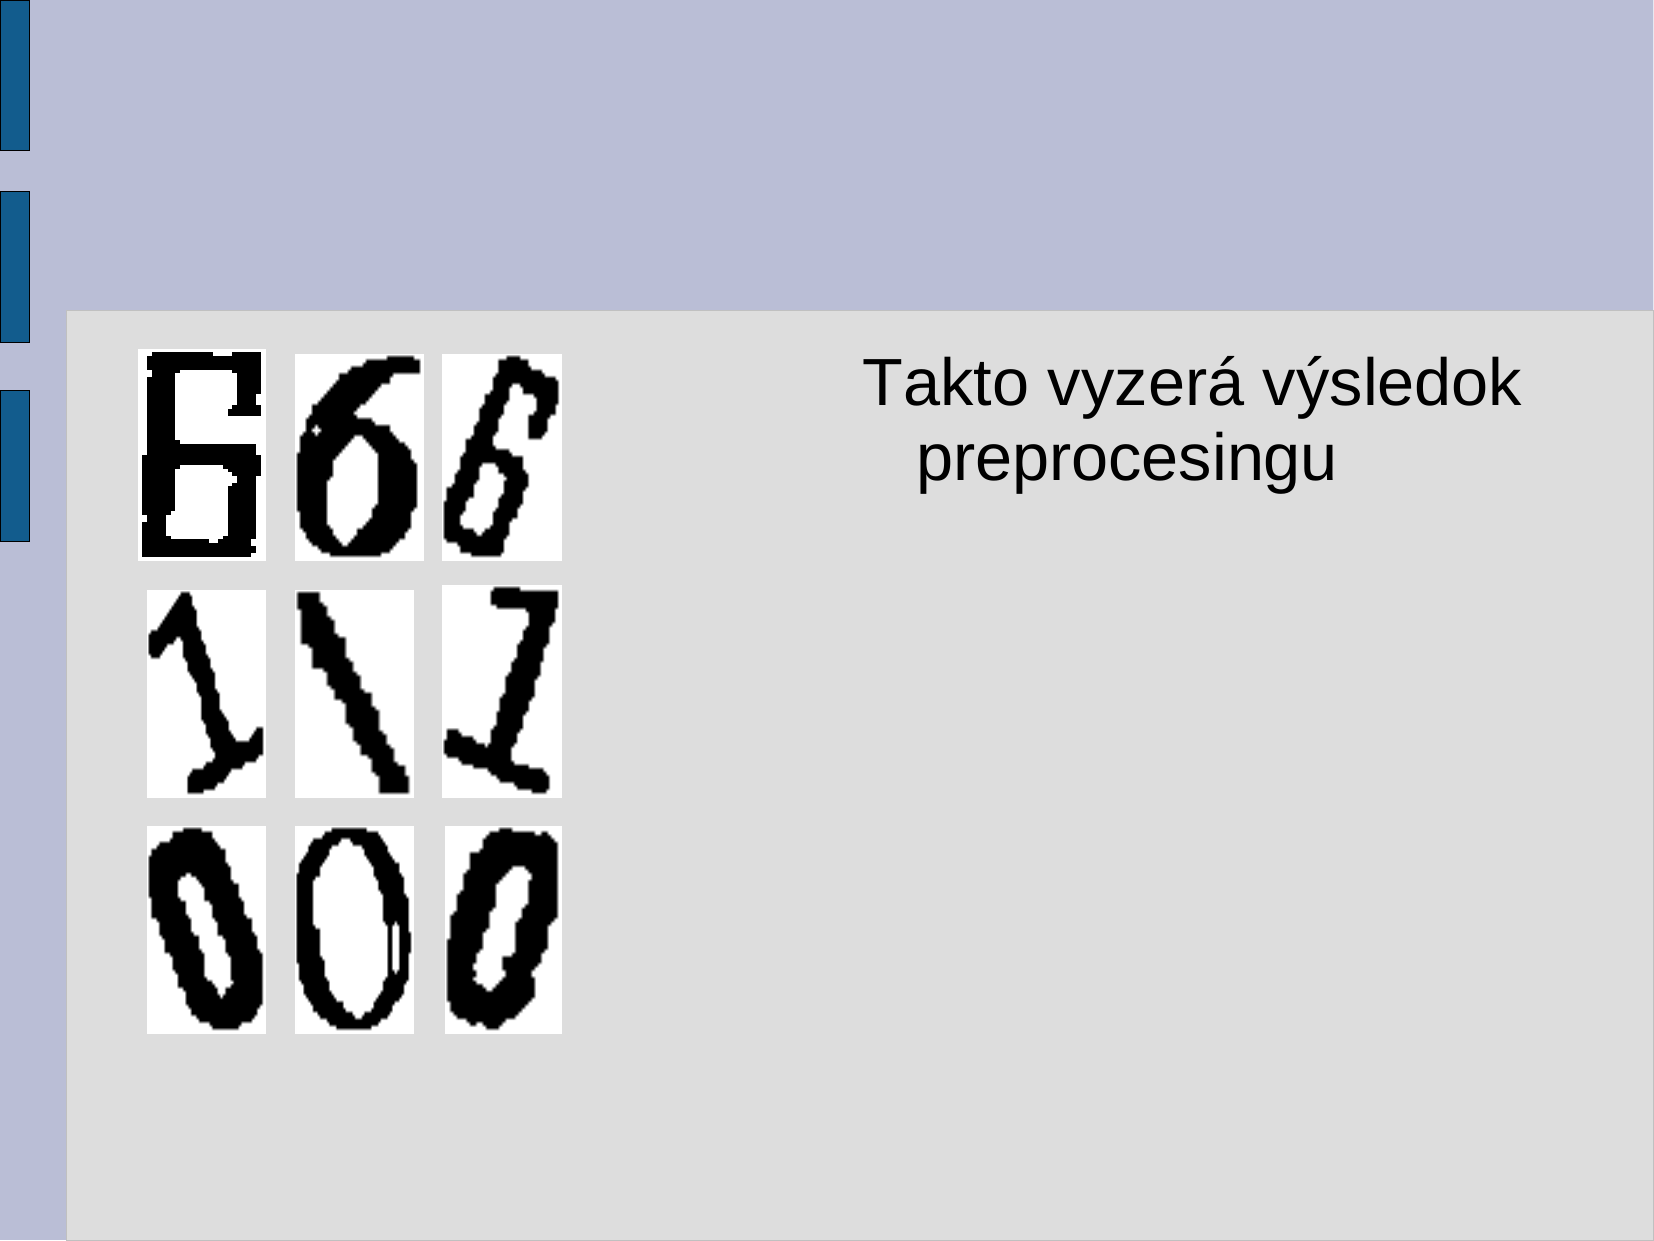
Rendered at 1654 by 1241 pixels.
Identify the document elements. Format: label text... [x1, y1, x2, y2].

picture [445, 826, 562, 1034]
picture [147, 826, 266, 1034]
picture [147, 590, 266, 798]
picture [442, 354, 562, 562]
picture [442, 585, 562, 798]
picture [295, 590, 414, 798]
picture [295, 826, 414, 1034]
picture [295, 354, 424, 562]
list Takto vyzerá výsledok preprocesingu [845, 344, 1535, 1127]
picture [138, 349, 266, 562]
